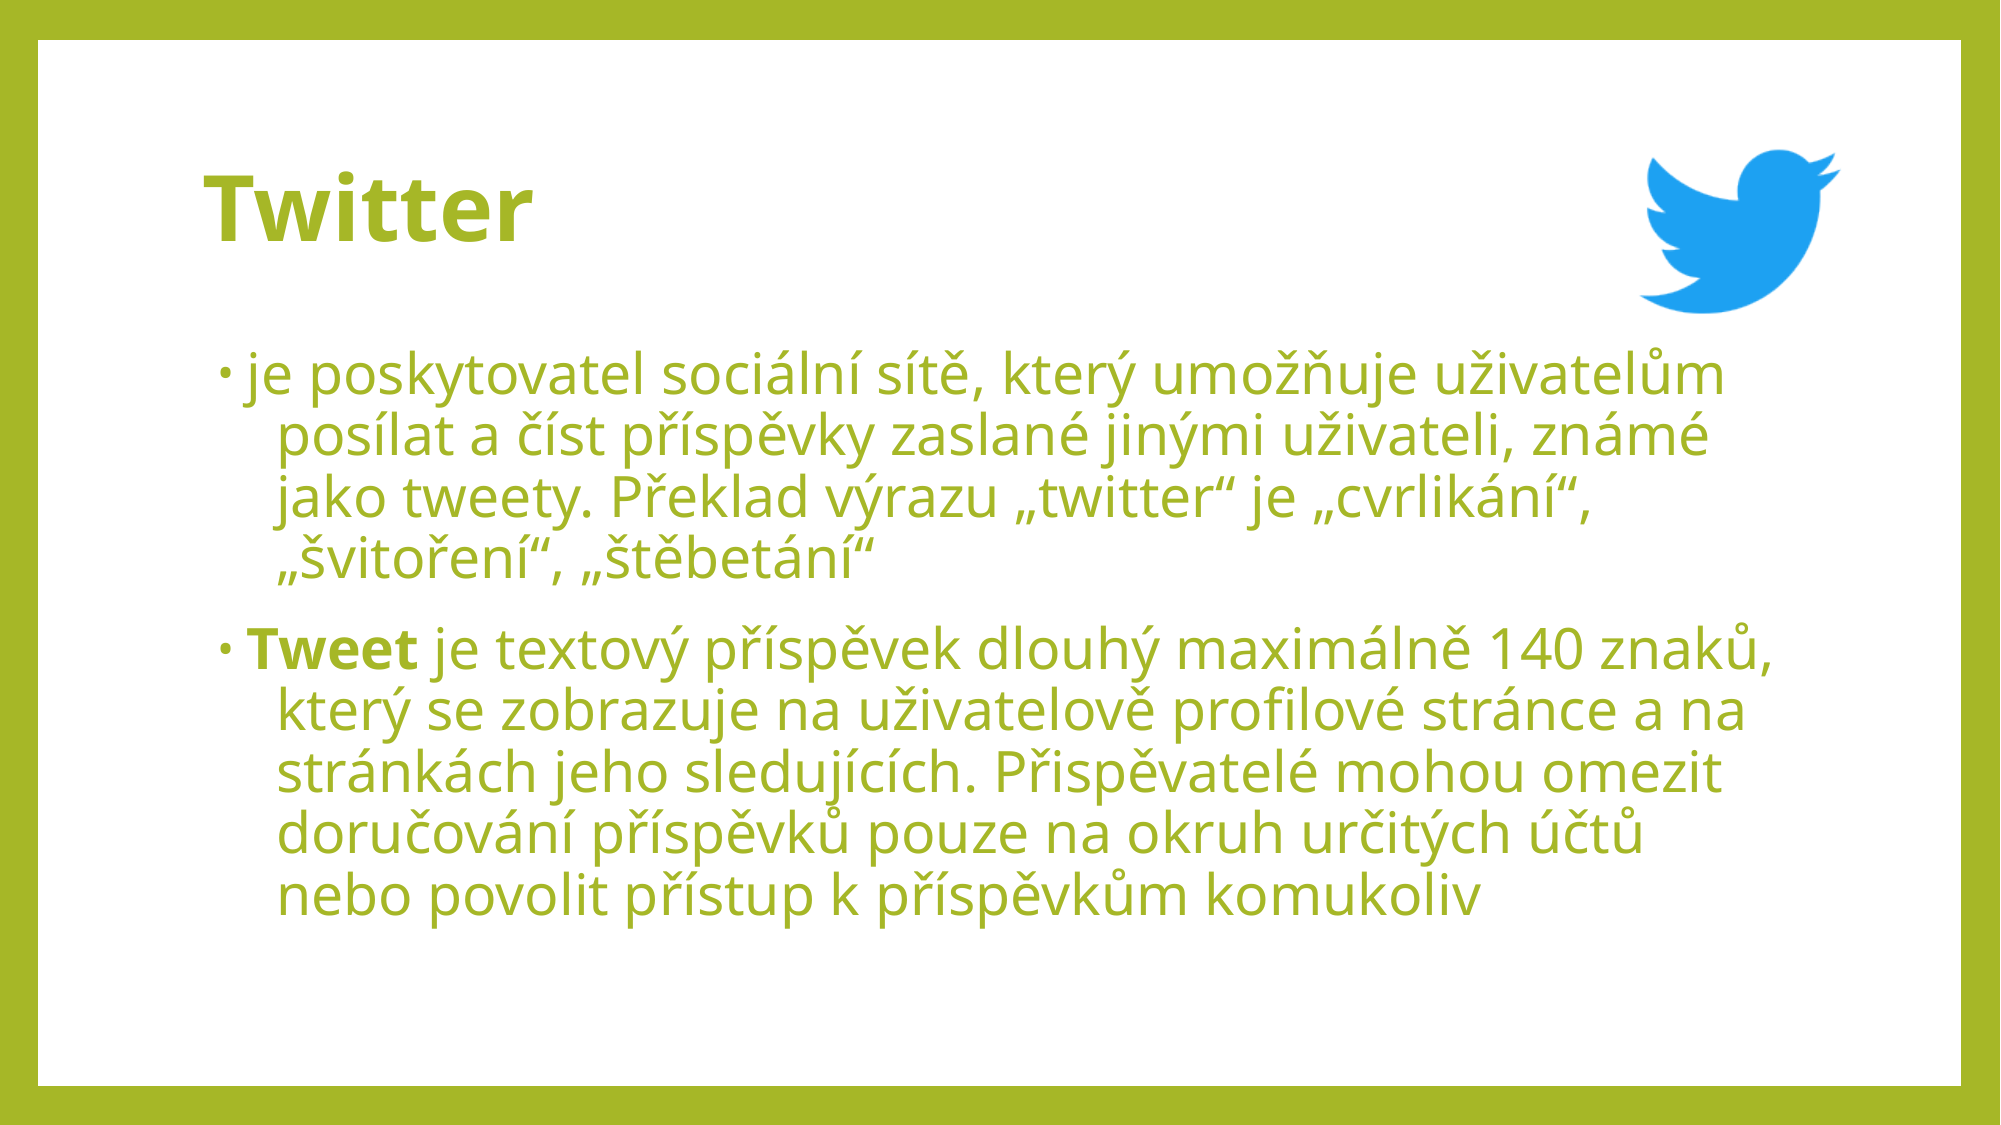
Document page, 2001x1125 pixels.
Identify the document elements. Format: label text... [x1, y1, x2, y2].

picture [1586, 79, 1887, 380]
list je poskytovatel sociální sítě, který umožňuje uživatelům posílat a číst příspěvky zaslané jinými uživateli, známé jako tweety. Překlad výrazu „twitter“ je „cvrlikání“, „švitoření“, „štěbetání“ Tweet je textový příspěvek dlouhý maximálně 140 znaků, který se zobrazuje na uživatelově profilové stránce a na stránkách jeho sledujících. Přispěvatelé mohou omezit doručování příspěvků pouze na okruh určitých účtů nebo povolit přístup k příspěvkům komukoliv [187, 337, 1808, 1000]
title Twitter [187, 99, 1586, 323]
